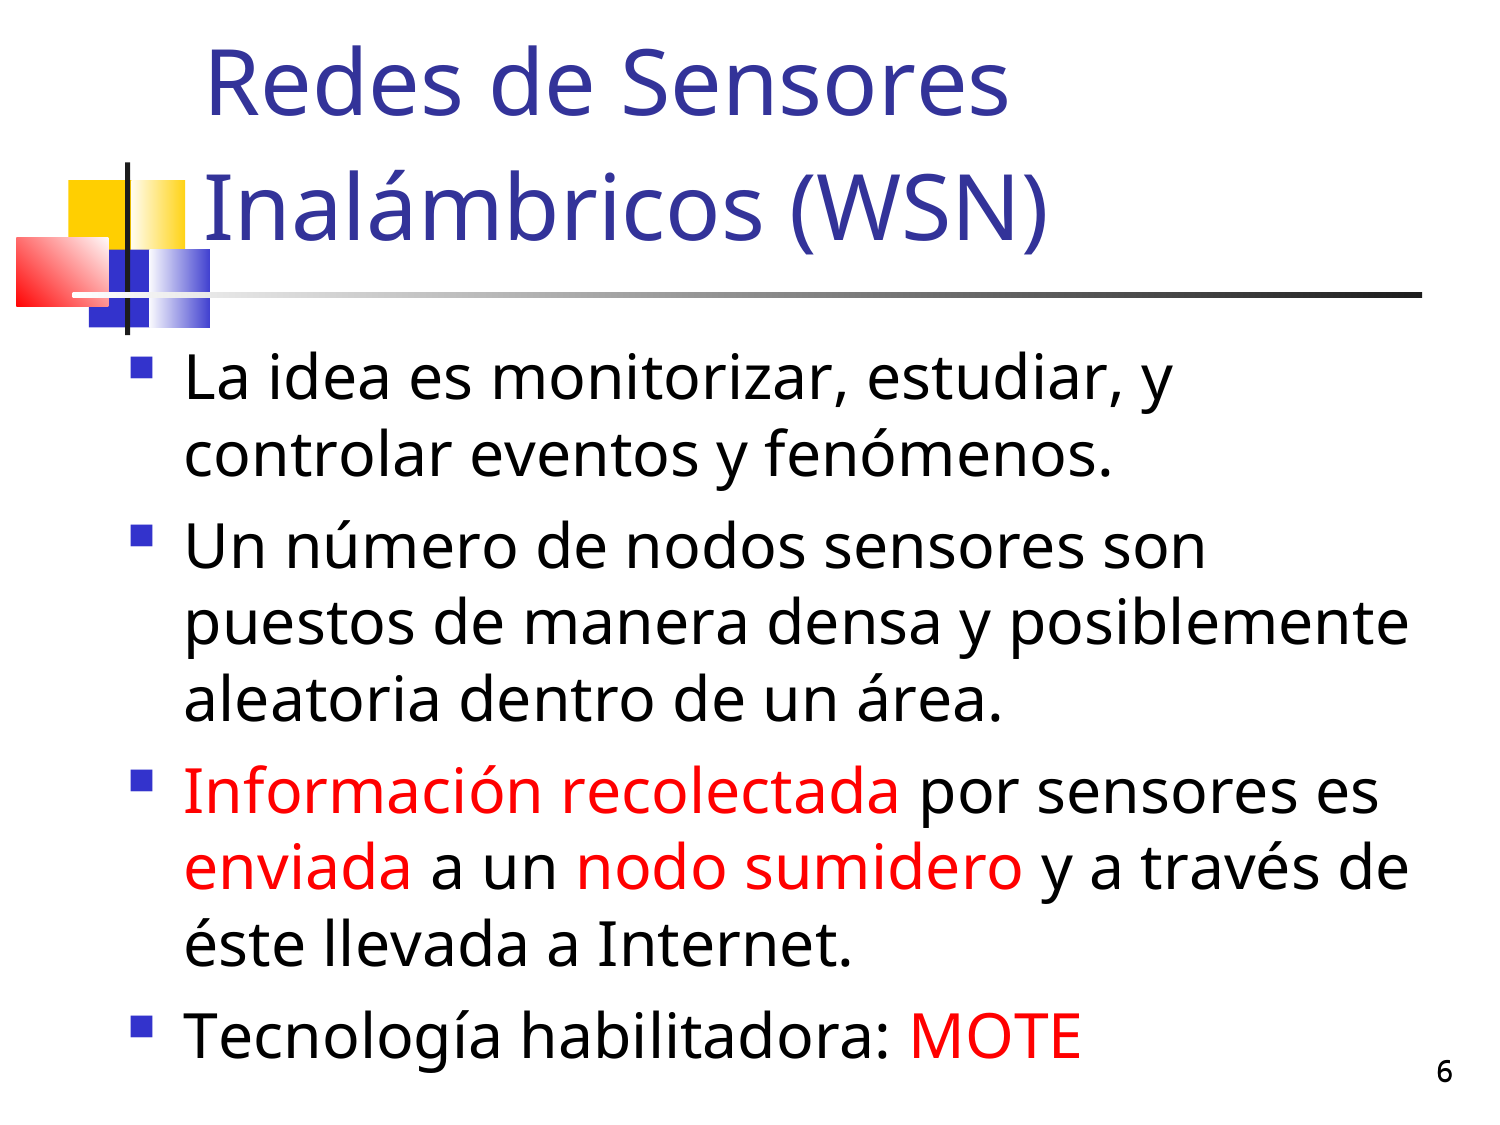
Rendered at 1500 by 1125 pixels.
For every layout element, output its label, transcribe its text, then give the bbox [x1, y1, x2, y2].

list La idea es monitorizar, estudiar, y controlar eventos y fenómenos. Un número de nodos sensores son puestos de manera densa y posiblemente aleatoria dentro de un área. Información recolectada por sensores es enviada a un nodo sumidero y a través de éste llevada a Internet. Tecnología habilitadora: MOTE [112, 331, 1469, 1057]
text_box <number> [1155, 1057, 1468, 1100]
title Redes de Sensores Inalámbricos (WSN) [188, 35, 1269, 276]
